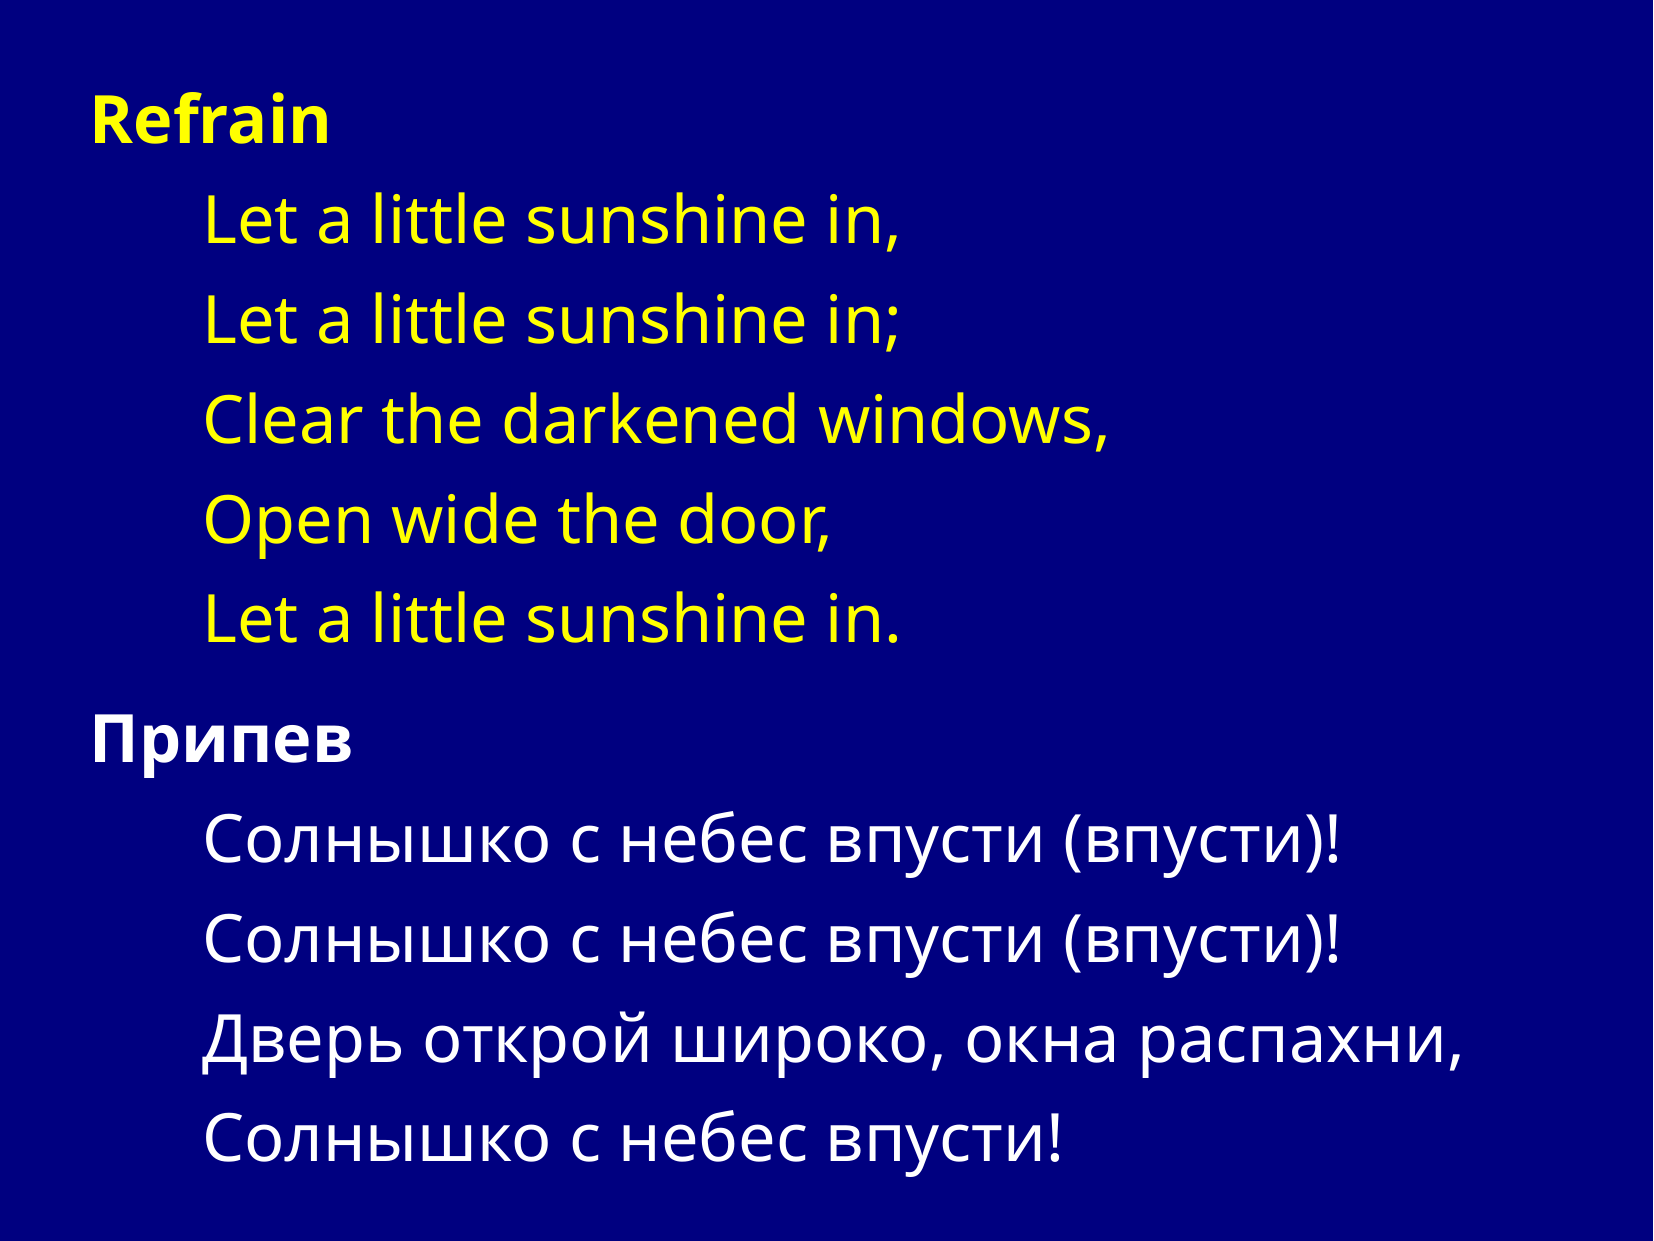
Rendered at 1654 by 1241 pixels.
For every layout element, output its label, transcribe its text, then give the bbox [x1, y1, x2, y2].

text_box Refrain Let a little sunshine in, Let a little sunshine in; Clear the darkened windows, Open wide the door, Let a little sunshine in. [75, 56, 1576, 638]
text_box Припев Солнышко с небес впусти (впусти)! Солнышко с небес впусти (впусти)! Дверь открой широко, окна распахни, Солнышко с небес впусти! [75, 675, 1576, 1163]
